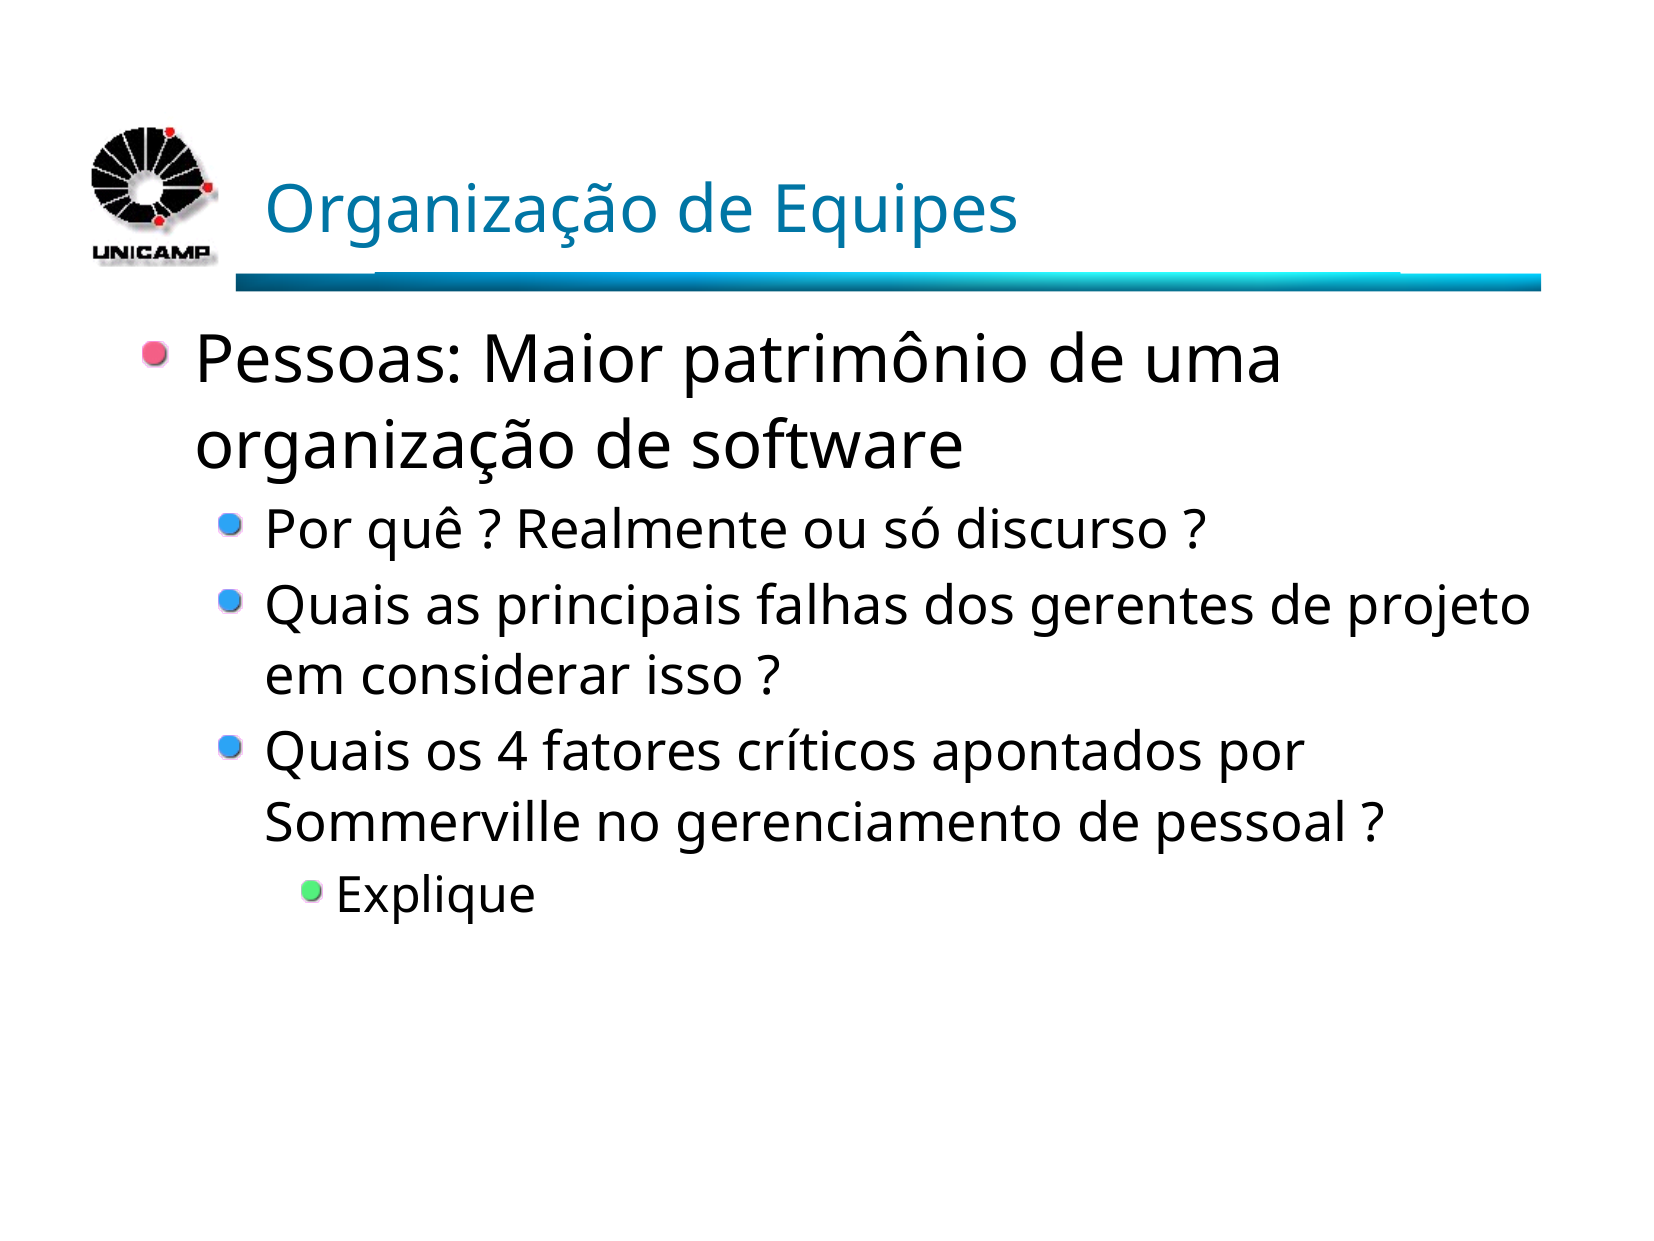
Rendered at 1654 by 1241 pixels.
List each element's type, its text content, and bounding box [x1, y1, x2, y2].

list Pessoas: Maior patrimônio de uma organização de software Por quê ? Realmente ou só discurso ? Quais as principais falhas dos gerentes de projeto em considerar isso ? Quais os 4 fatores críticos apontados por Sommerville no gerenciamento de pessoal ? Explique [123, 313, 1536, 1133]
picture [125, 272, 1654, 295]
title Organização de Equipes [264, 42, 1534, 250]
